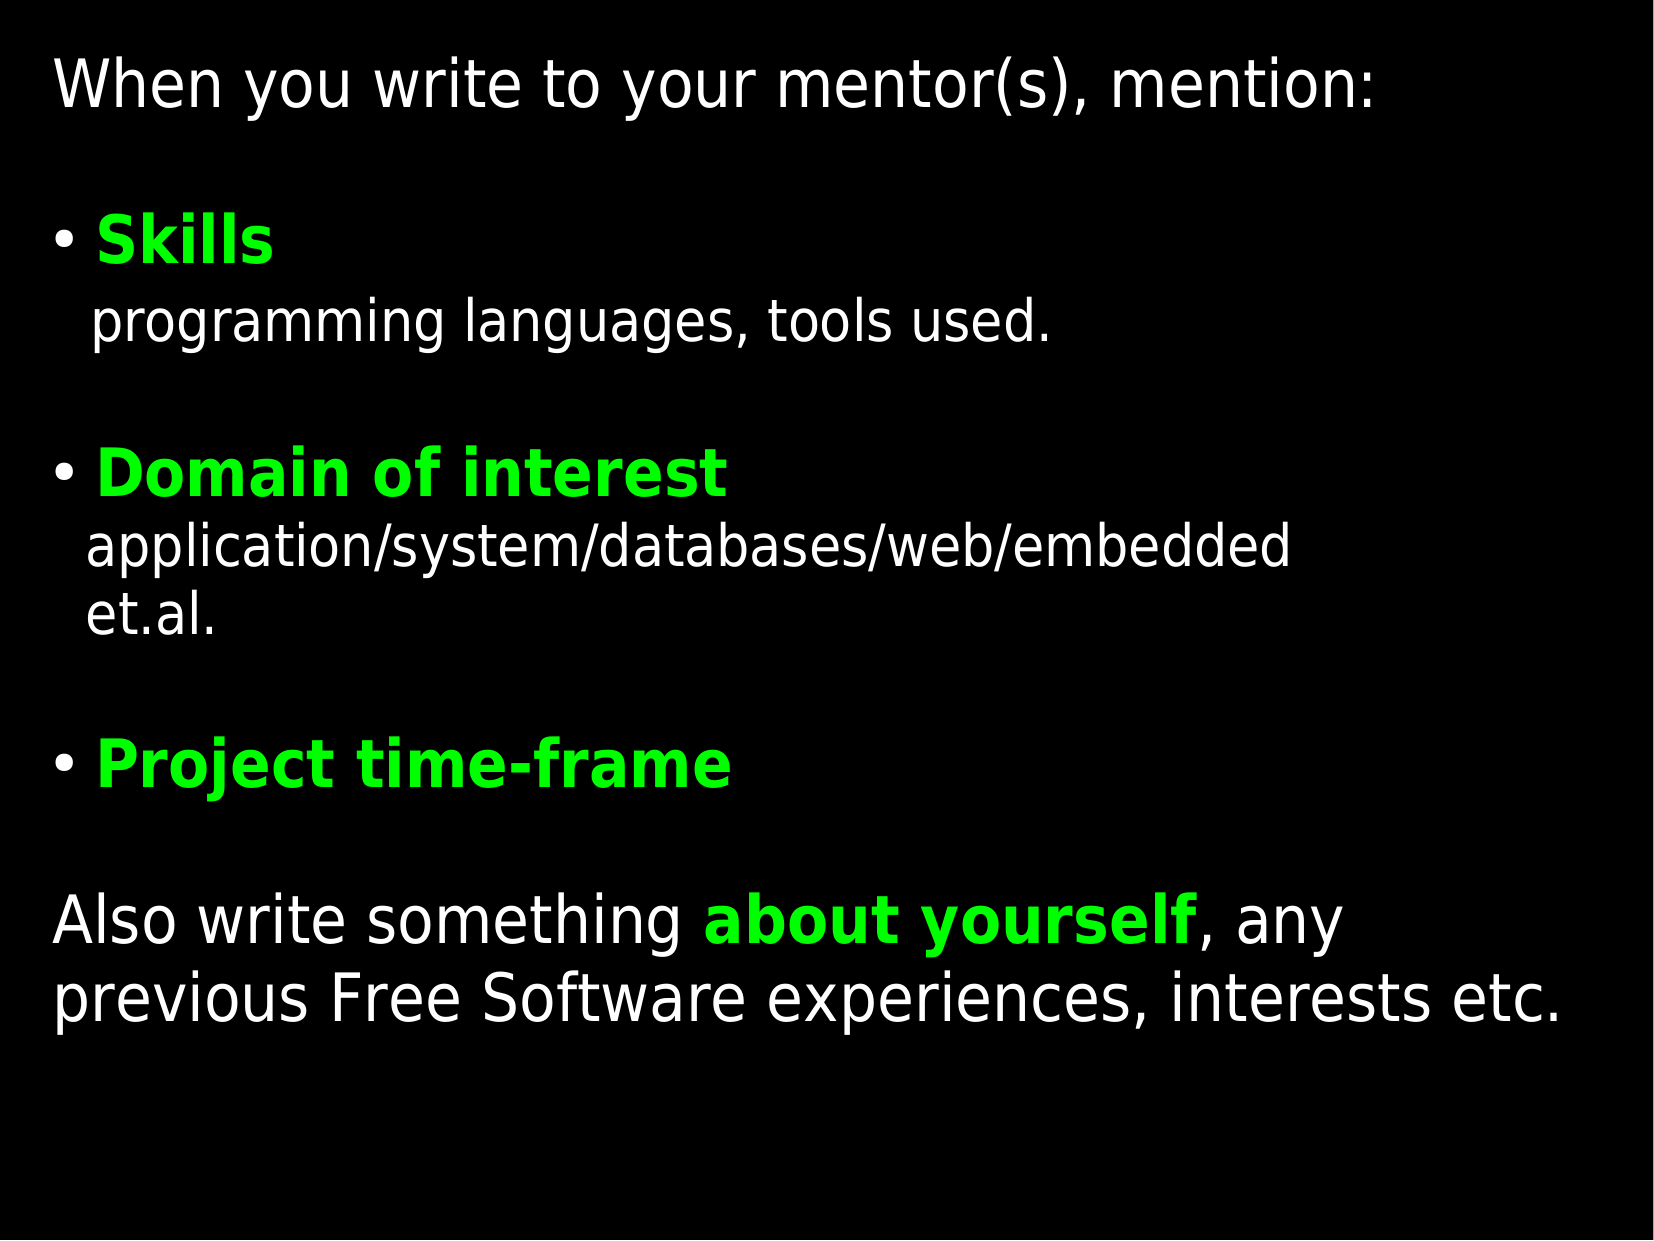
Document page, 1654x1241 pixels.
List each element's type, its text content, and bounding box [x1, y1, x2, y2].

text_box When you write to your mentor(s), mention: Skills programming languages, tools used. Domain of interest application/system/databases/web/embedded et.al. Project time-frame Also write something about yourself, any previous Free Software experiences, interests etc. [37, 38, 1613, 1046]
